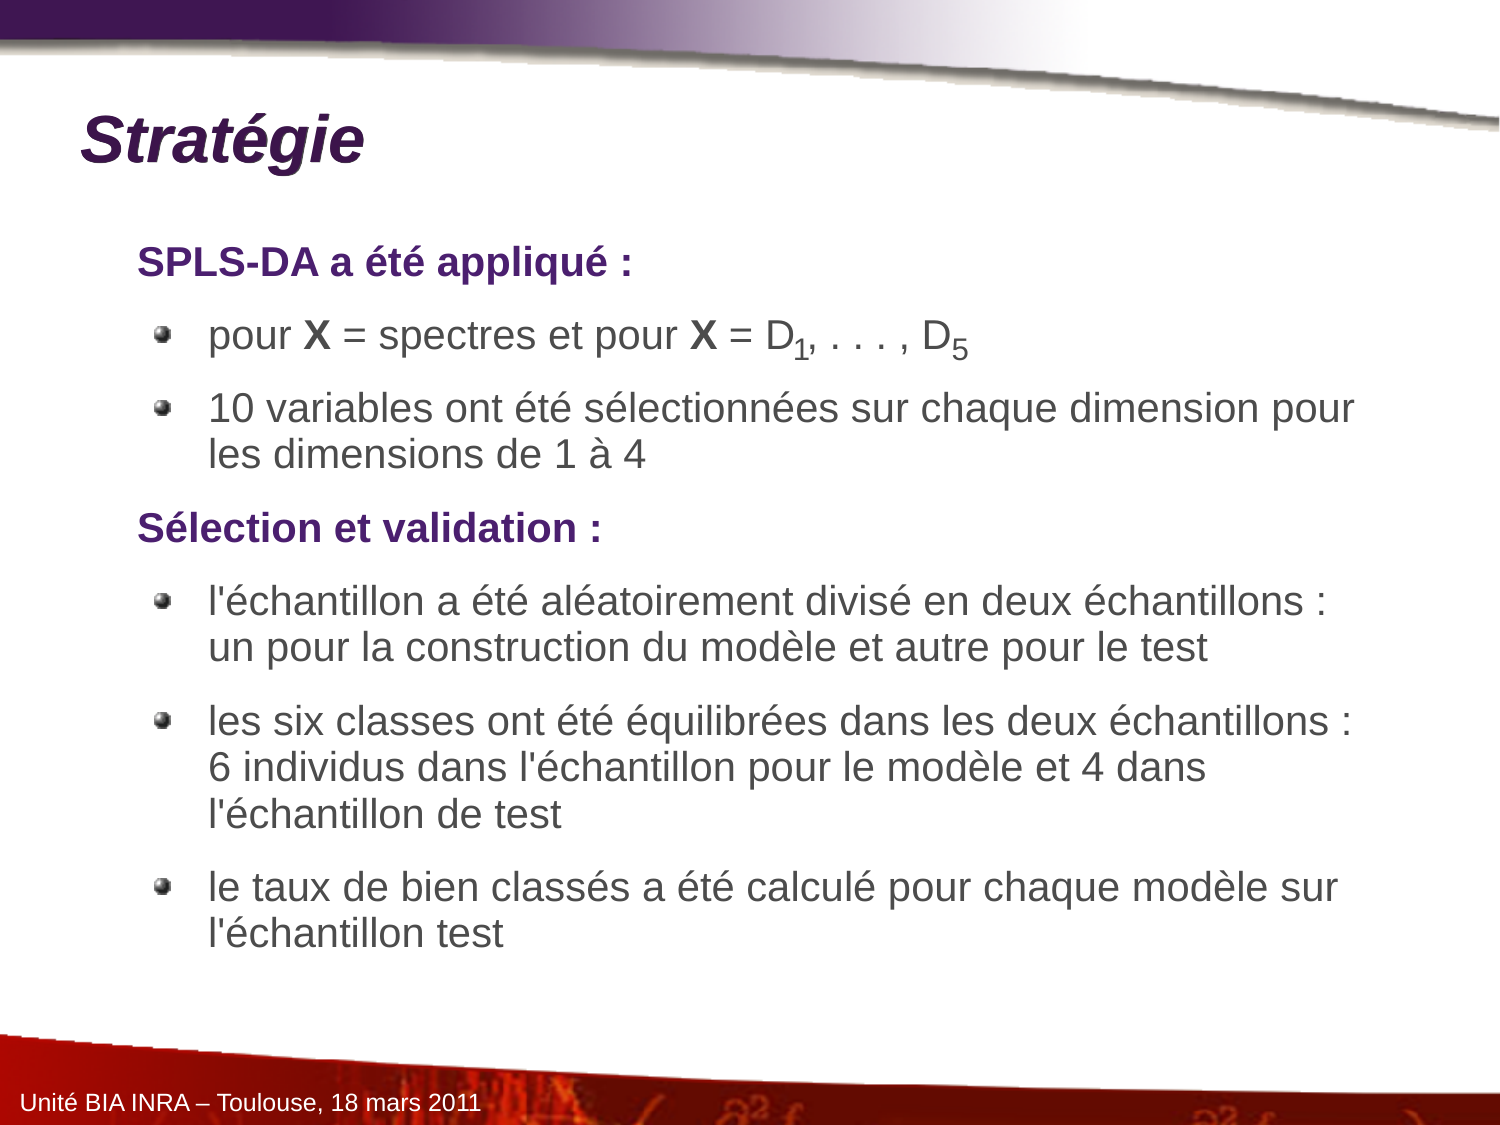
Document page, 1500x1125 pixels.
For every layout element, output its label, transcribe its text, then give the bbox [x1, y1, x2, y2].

picture [0, 0, 1500, 154]
text_box 5 [951, 332, 981, 383]
picture [0, 1022, 1500, 1125]
text_box 1 [792, 332, 822, 383]
title Stratégie [80, 102, 987, 177]
list SPLS-DA a été appliqué : pour X = spectres et pour X = D , . . . , D 10 variables ont été sélectionnées sur chaque dimension pour les dimensions de 1 à 4 Sélection et validation : l'échantillon a été aléatoirement divisé en deux échantillons : un pour la construction du modèle et autre pour le test les six classes ont été équilibrées dans les deux échantillons : 6 individus dans l'échantillon pour le modèle et 4 dans l'échantillon de test le taux de bien classés a été calculé pour chaque modèle sur l'échantillon test [137, 238, 1363, 981]
